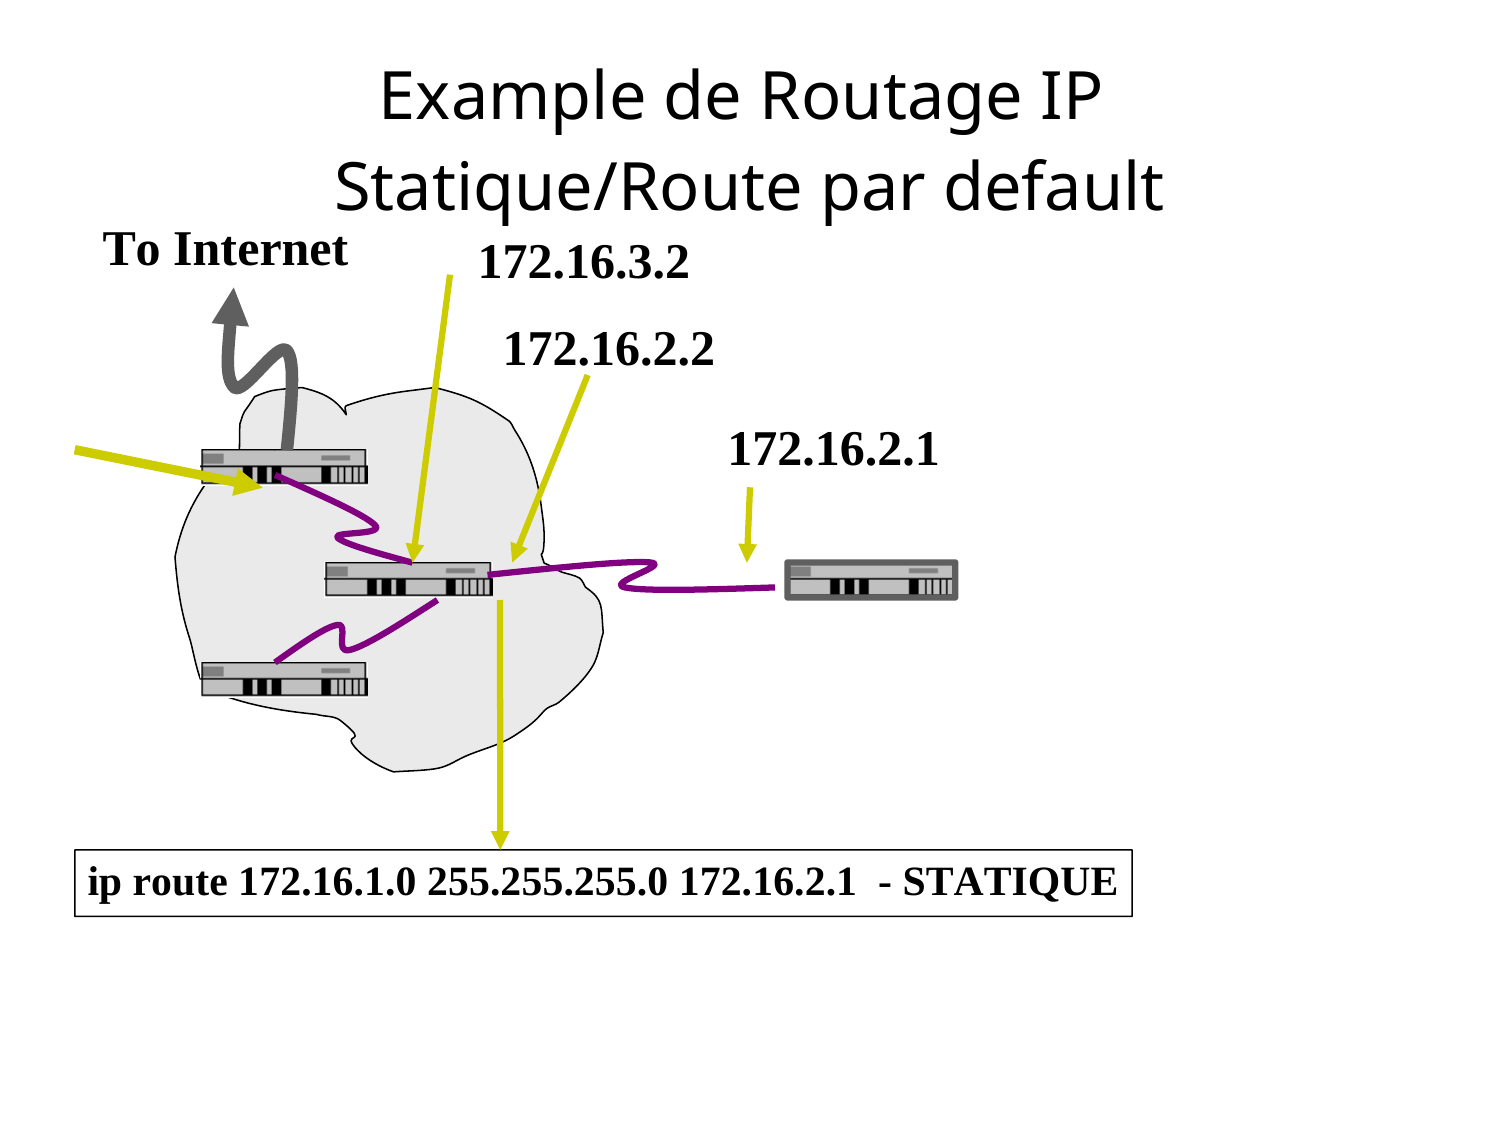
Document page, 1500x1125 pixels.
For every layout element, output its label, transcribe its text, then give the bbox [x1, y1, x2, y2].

picture [200, 449, 368, 486]
picture [200, 662, 368, 698]
text_box 172.16.2.2 [487, 312, 731, 386]
text_box 172.16.3.2 [462, 224, 706, 298]
picture [200, 481, 225, 486]
text_box To Internet [87, 212, 364, 286]
text_box 172.16.2.1 [712, 412, 956, 485]
text_box [230, 571, 604, 772]
picture [791, 566, 952, 594]
title Example de Routage IP Statique/Route par default [75, 45, 1426, 233]
picture [324, 562, 493, 598]
text_box [294, 387, 432, 558]
text_box [239, 388, 285, 449]
text_box [174, 486, 433, 678]
text_box ip route 172.16.1.0 255.255.255.0 172.16.2.1 - STATIQUE [72, 849, 1135, 914]
text_box [414, 388, 549, 571]
